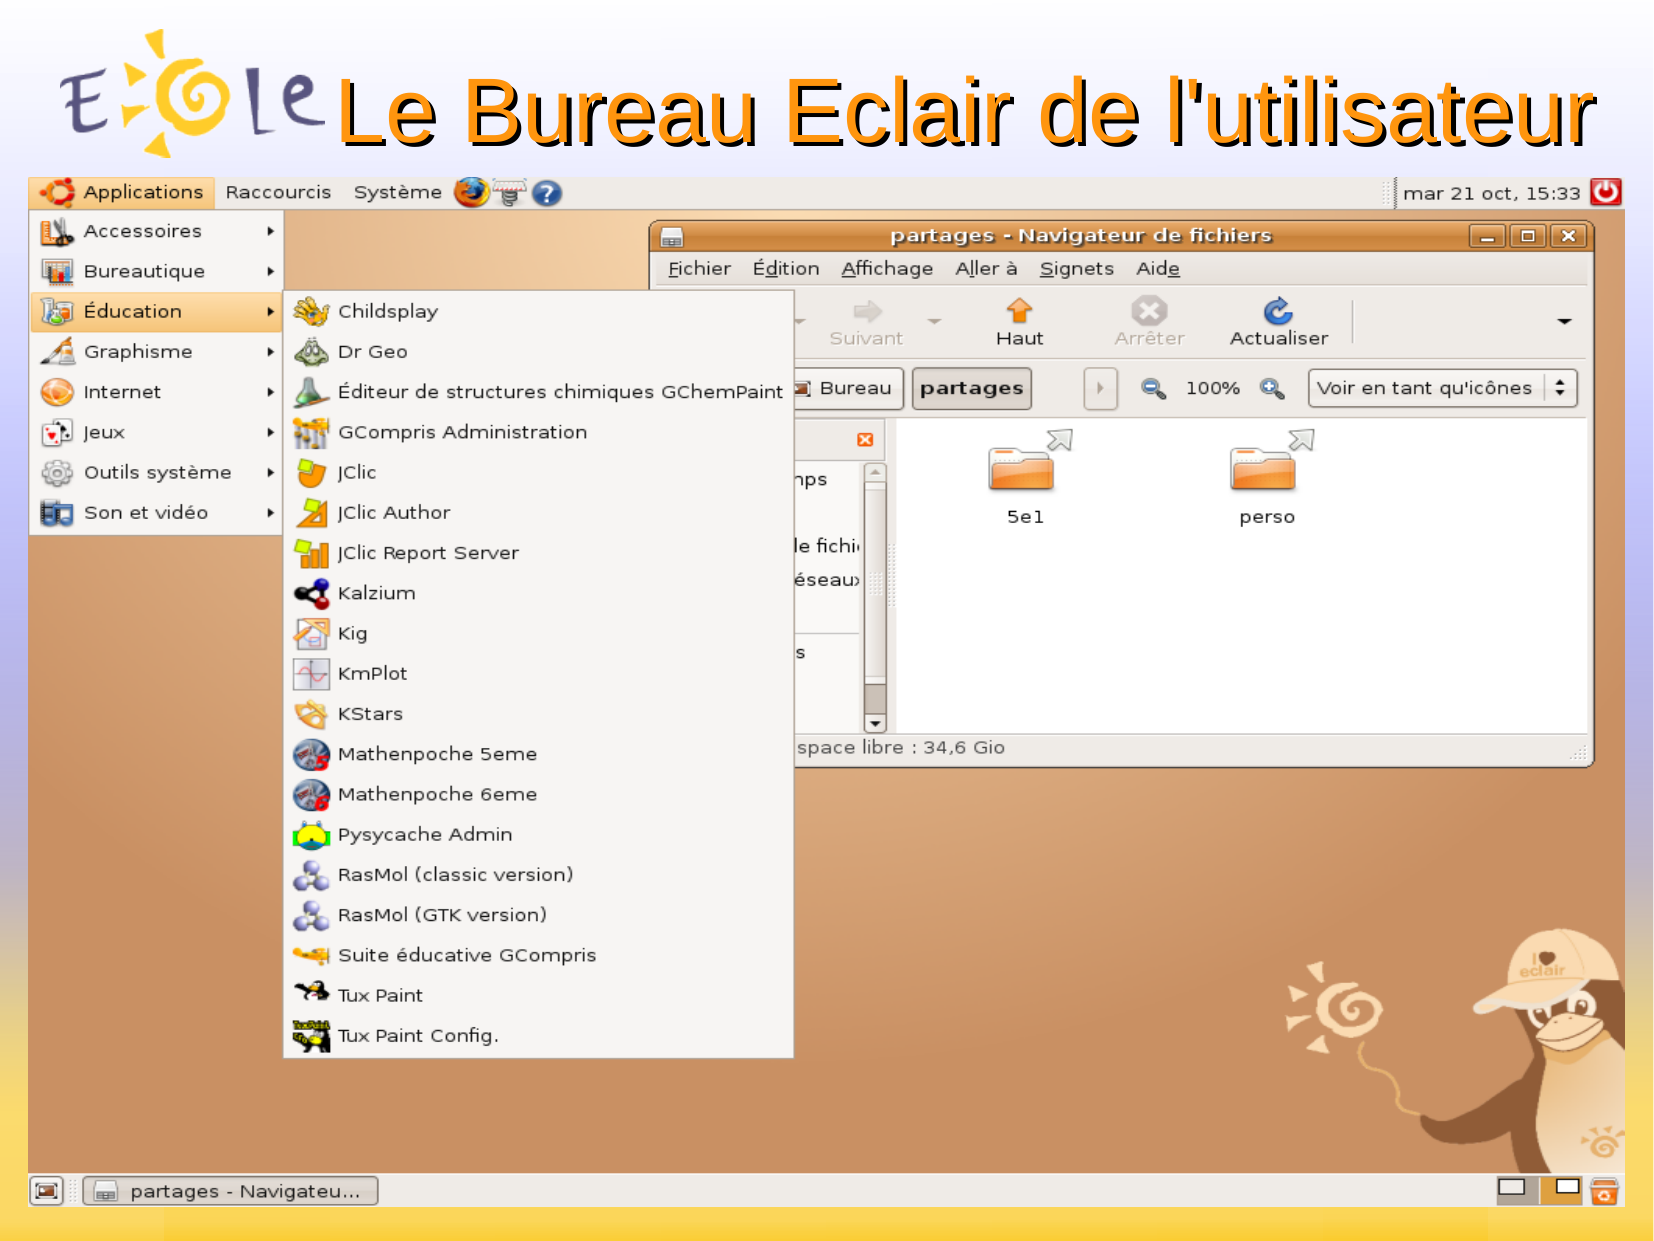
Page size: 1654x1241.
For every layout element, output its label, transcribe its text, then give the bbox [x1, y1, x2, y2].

picture [0, 0, 1654, 1241]
title Le Bureau Eclair de l'utilisateur [295, 14, 1636, 207]
